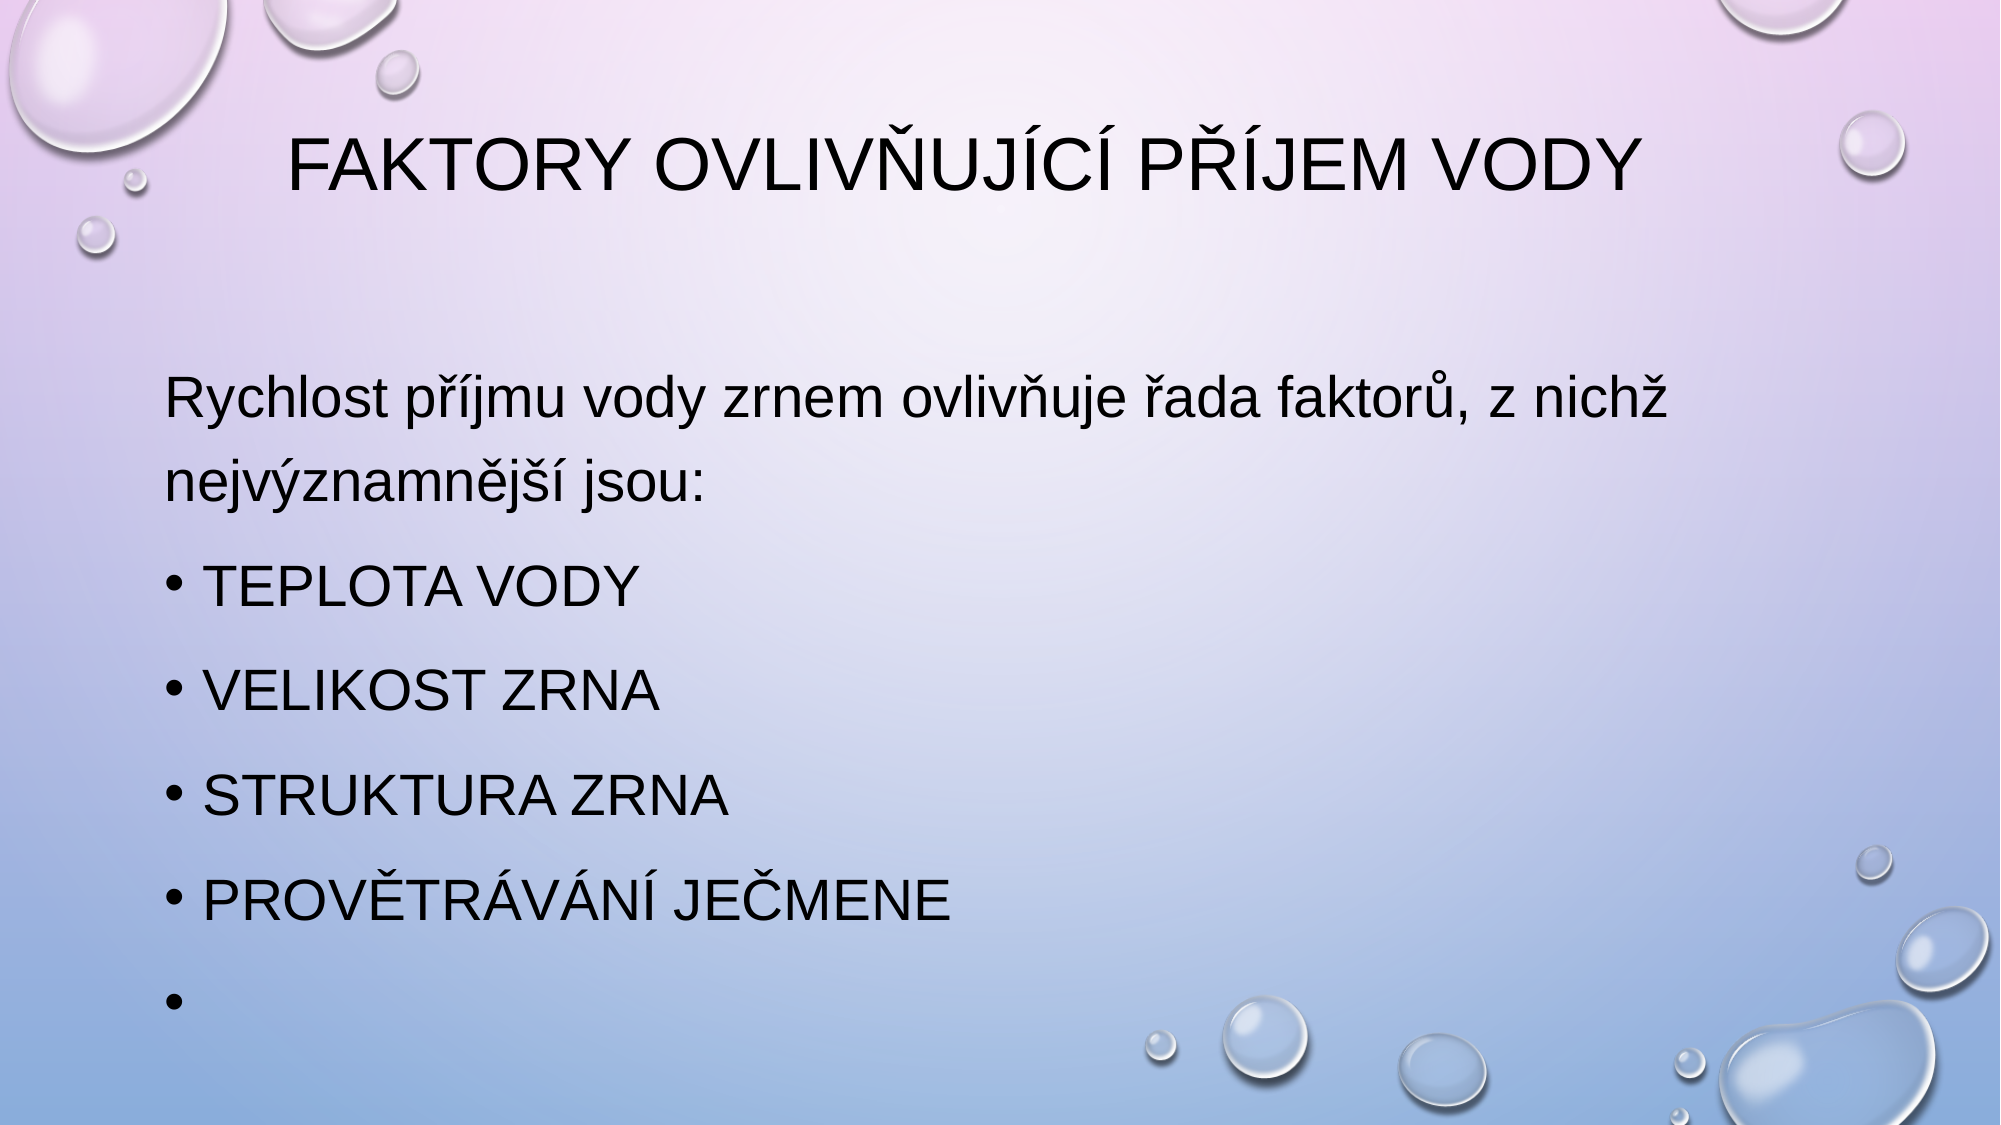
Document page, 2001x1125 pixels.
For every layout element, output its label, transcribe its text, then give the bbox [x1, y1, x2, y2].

list Rychlost příjmu vody zrnem ovlivňuje řada faktorů, z nichž nejvýznamnější jsou: Teplota vody Velikost zrna Struktura zrna Provětrávání ječmene [149, 337, 1851, 951]
title Faktory ovlivňující příjem vody [115, 76, 1817, 338]
